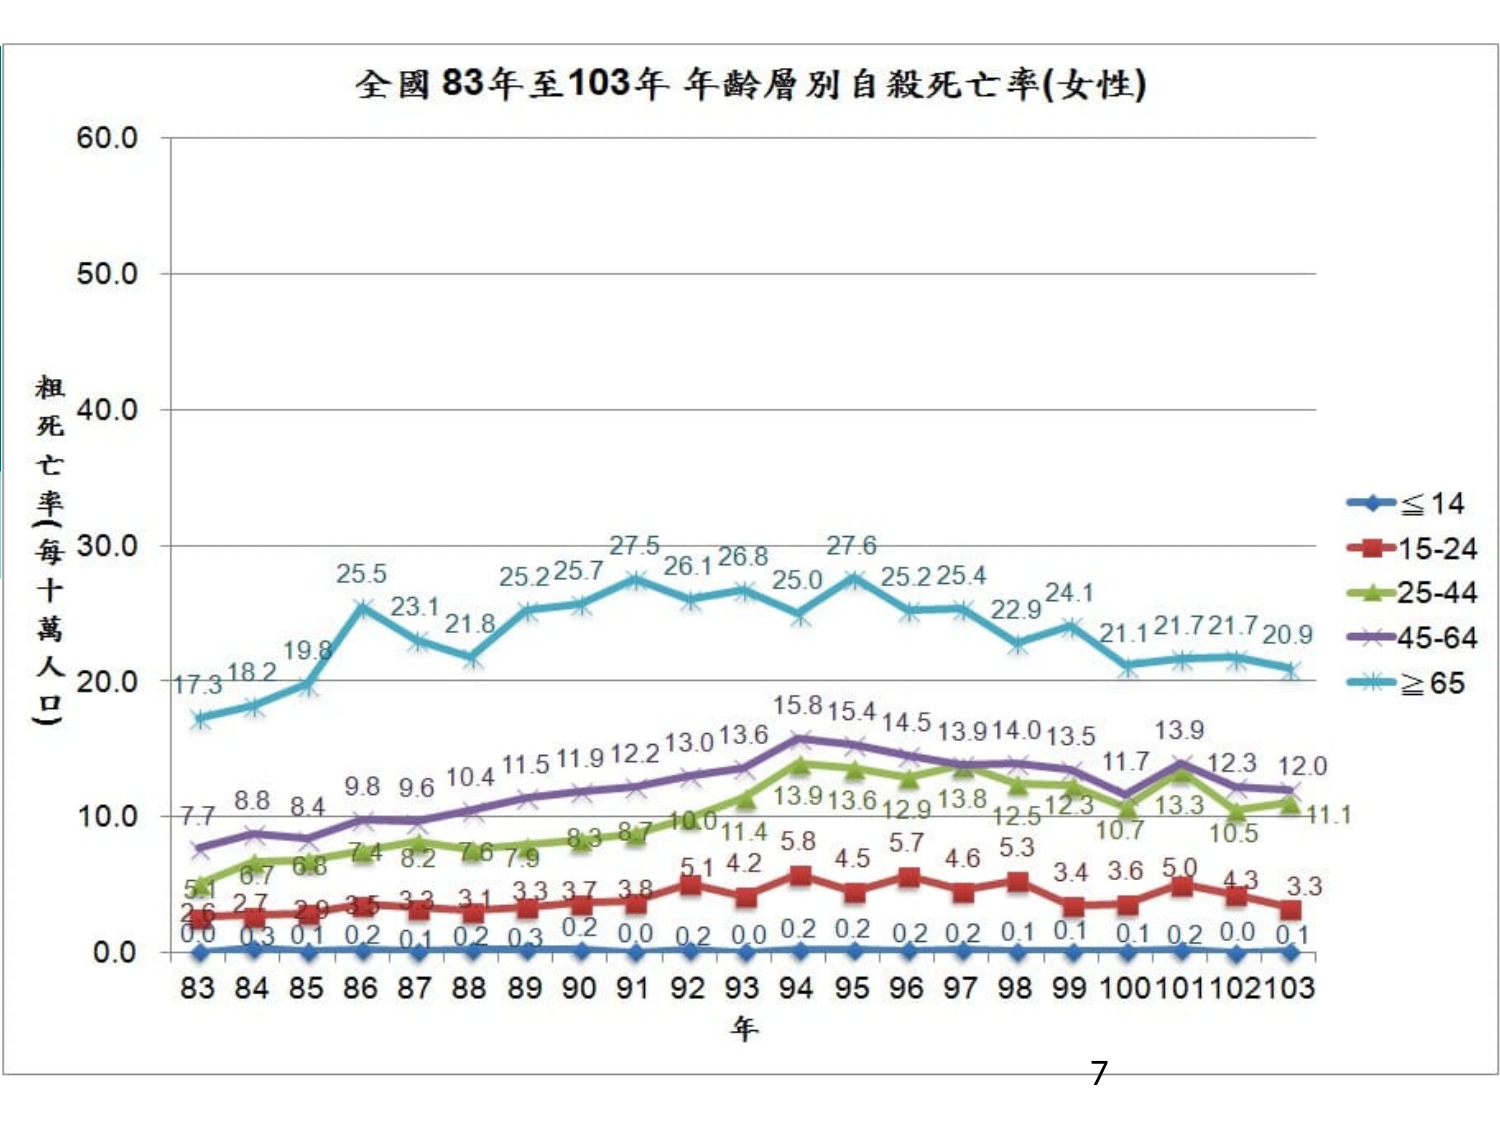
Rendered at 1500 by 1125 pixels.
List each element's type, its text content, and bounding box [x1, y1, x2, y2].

picture [1, 42, 1500, 1078]
text_box 7 [1074, 1025, 1426, 1101]
